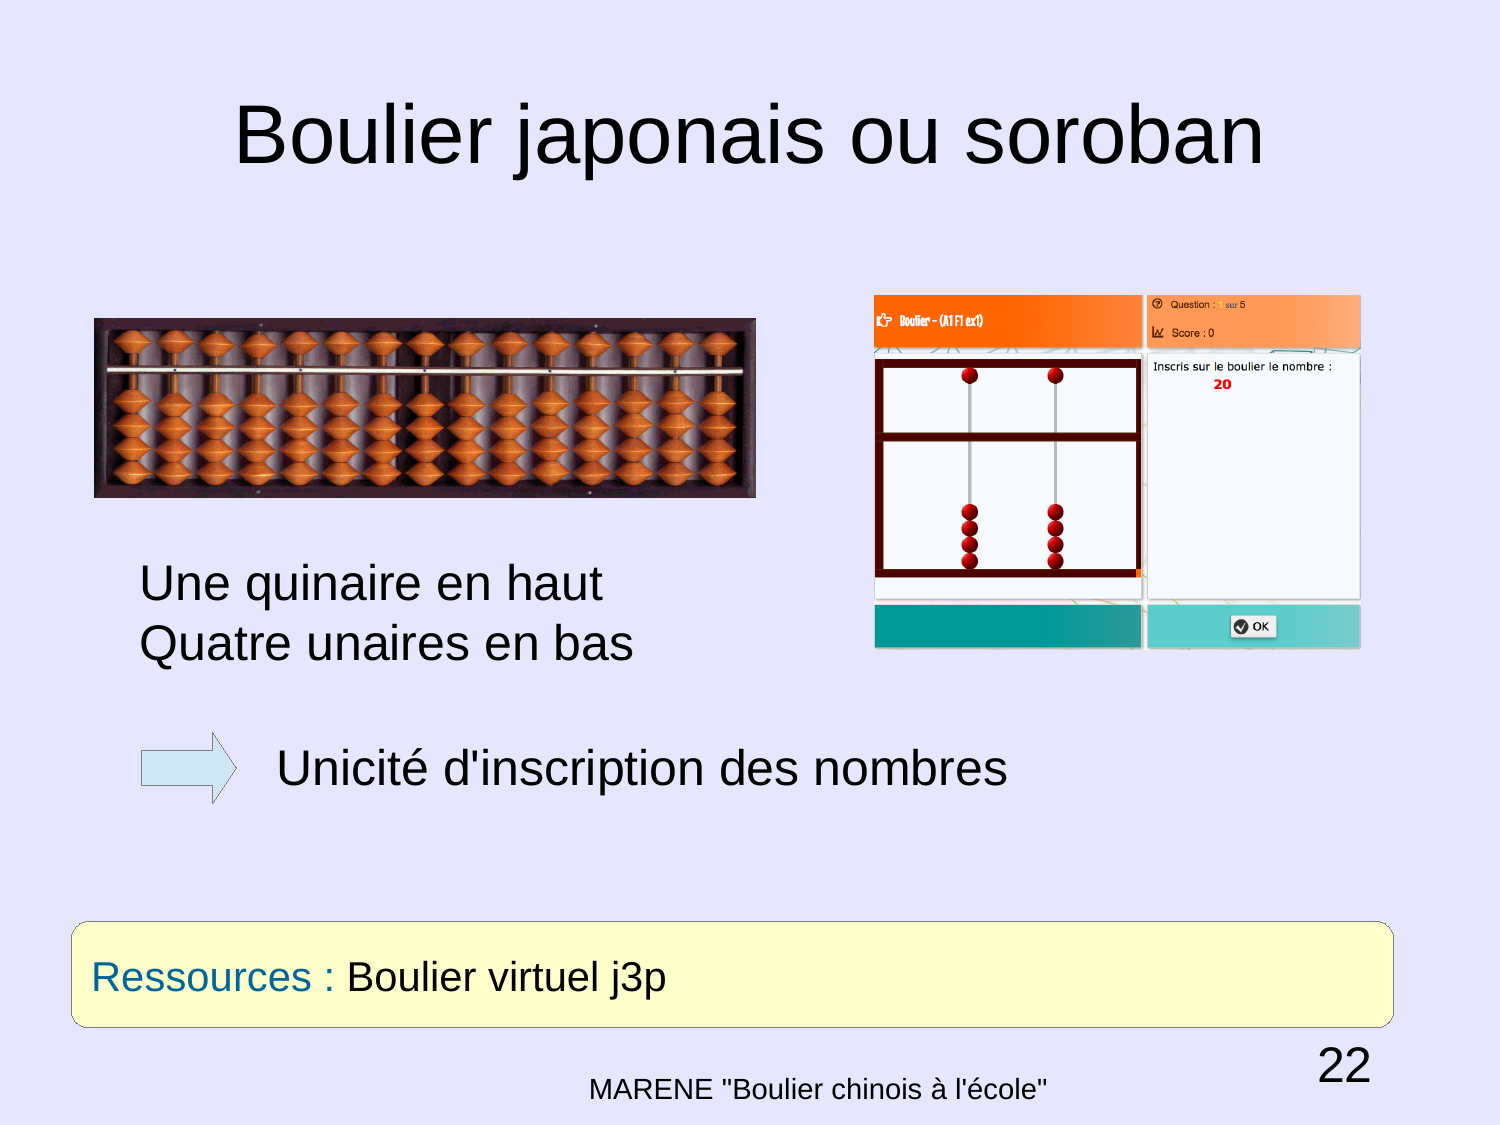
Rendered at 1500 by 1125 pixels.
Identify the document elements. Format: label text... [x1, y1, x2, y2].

picture [94, 318, 756, 498]
text_box Une quinaire en haut Quatre unaires en bas [124, 543, 650, 679]
picture [874, 295, 1361, 650]
text_box [141, 732, 237, 804]
text_box Unicité d'inscription des nombres [248, 728, 1083, 804]
title Boulier japonais ou soroban [112, 36, 1388, 225]
text_box Ressources : Boulier virtuel j3p [71, 921, 1394, 1028]
